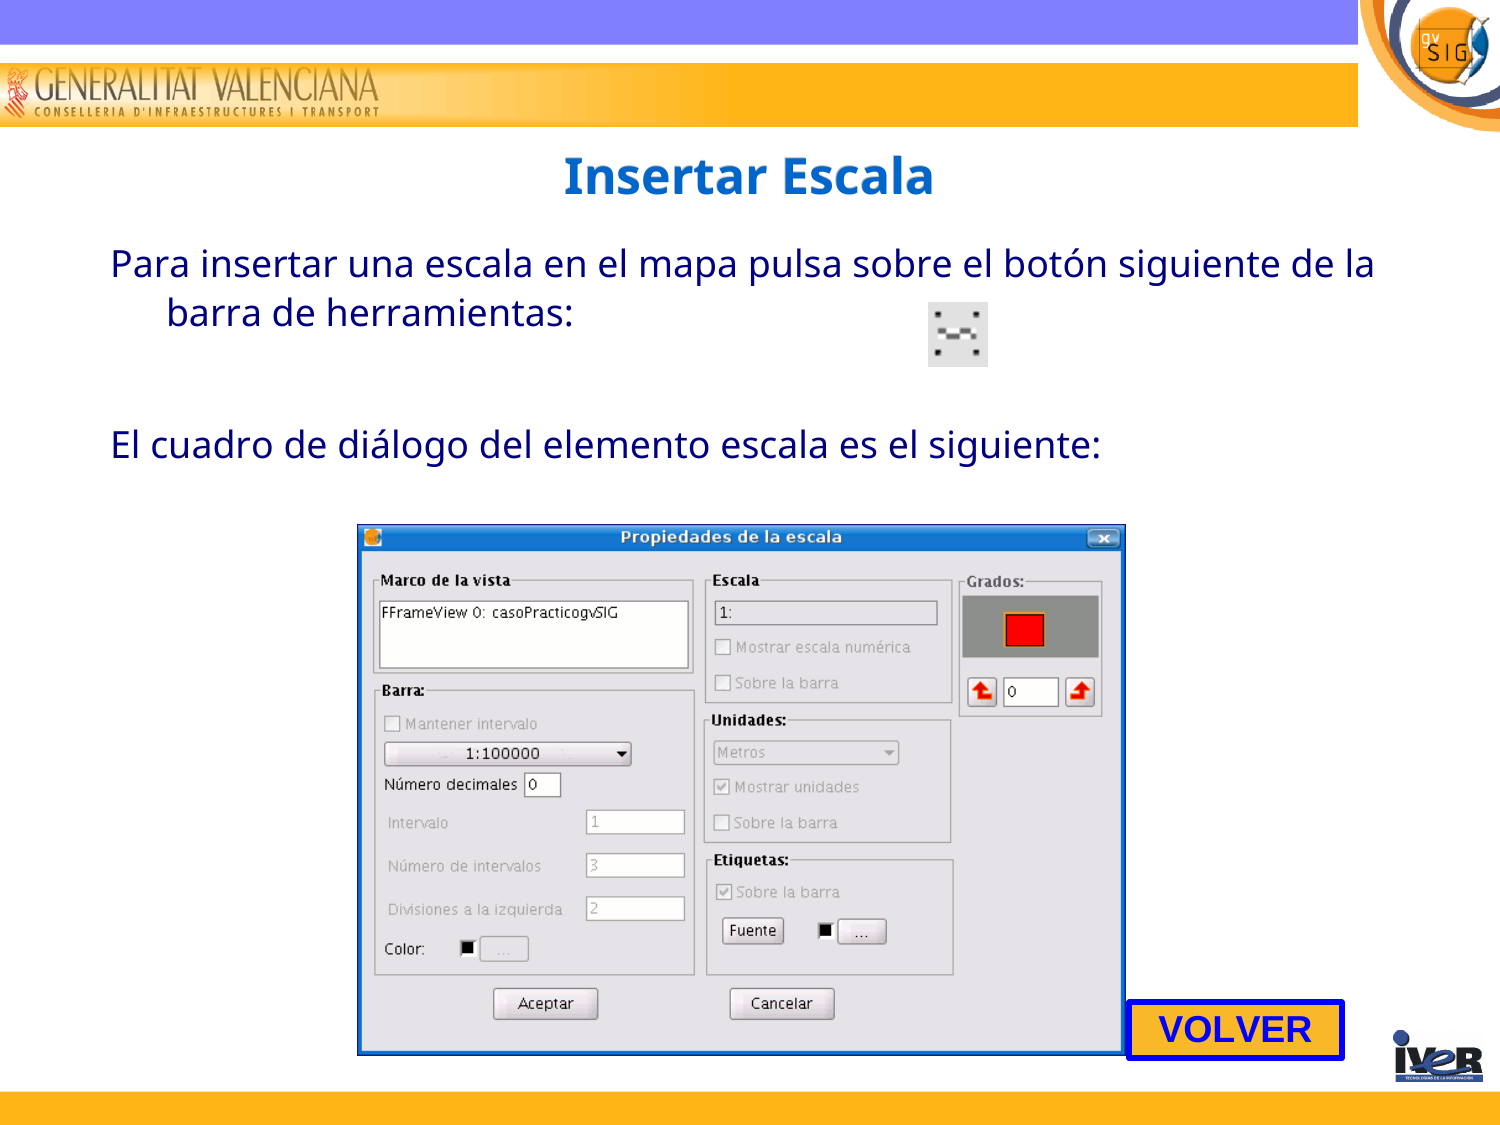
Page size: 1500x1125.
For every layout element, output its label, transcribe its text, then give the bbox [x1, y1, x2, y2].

text_box VOLVER [1129, 1002, 1342, 1059]
picture [1358, 0, 1500, 133]
picture [357, 524, 1126, 1056]
picture [1393, 1030, 1483, 1082]
title Insertar Escala [110, 86, 1391, 238]
picture [928, 302, 988, 367]
list Para insertar una escala en el mapa pulsa sobre el botón siguiente de la barra de herramientas: El cuadro de diálogo del elemento escala es el siguiente: [110, 238, 1391, 485]
